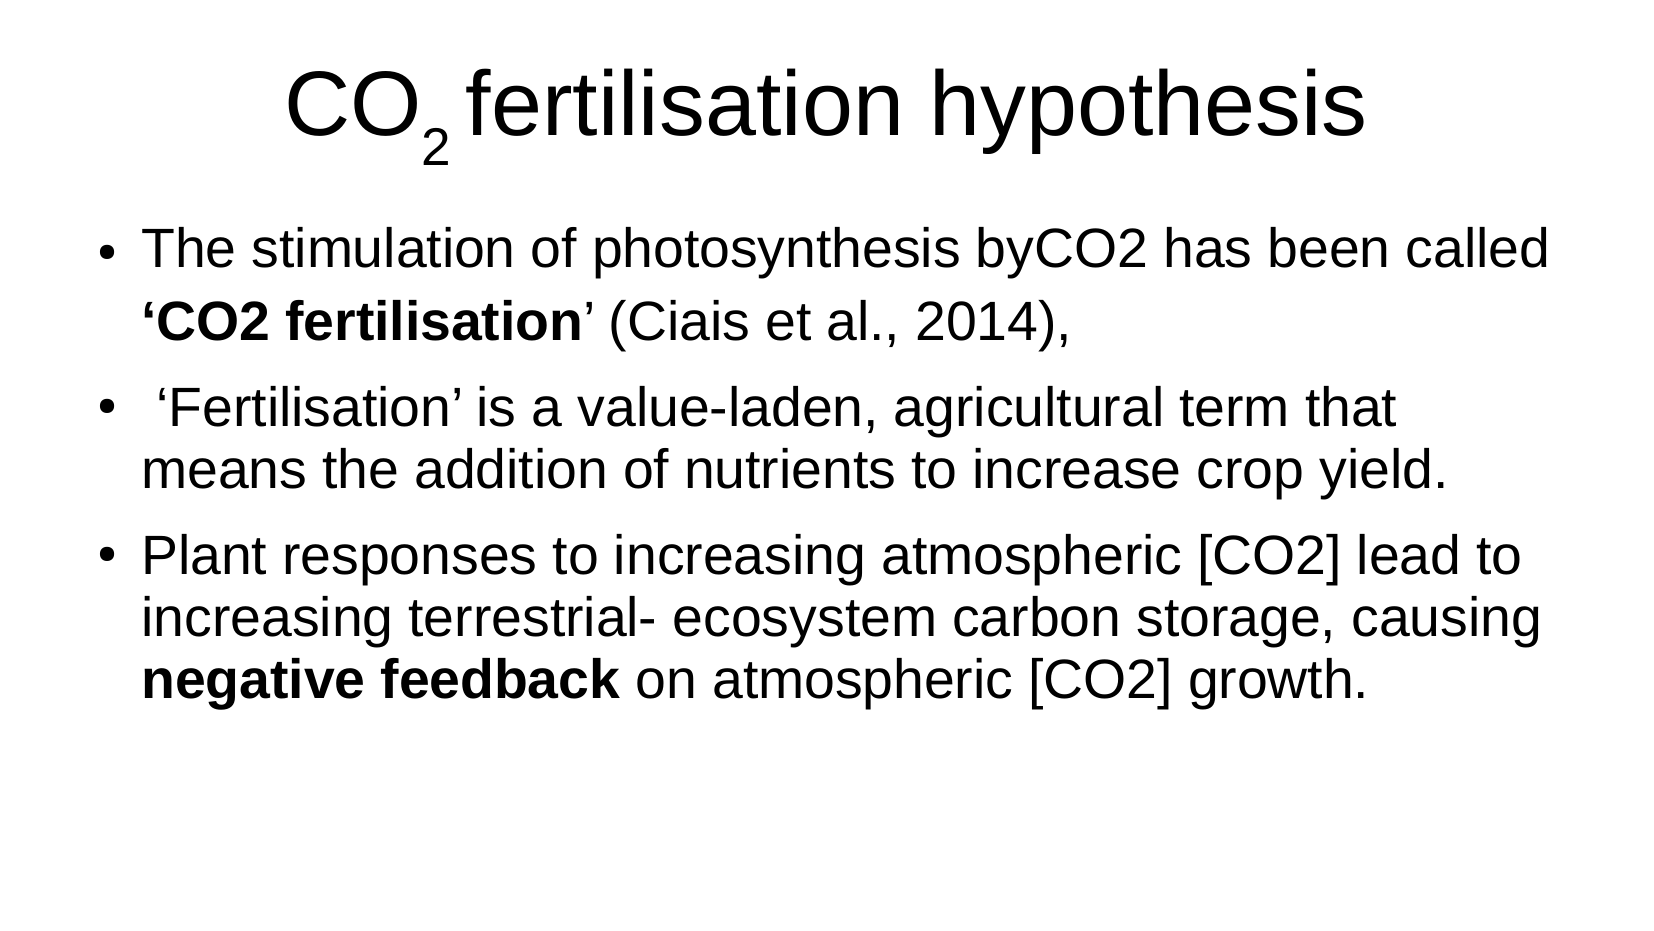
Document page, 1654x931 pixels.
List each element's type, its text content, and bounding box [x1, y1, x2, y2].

list ﻿The stimulation of photosynthesis byCO2 has been called ‘CO2 fertilisation’ (Ciais et al., 2014), ‘Fertilisation’ is a value-laden, agricultural term that means the addition of nutrients to increase crop yield. Plant responses to increasing atmospheric [CO2] lead to increasing terrestrial- ecosystem carbon storage, causing negative feedback on atmospheric [CO2] growth. [82, 217, 1571, 758]
title CO2 fertilisation hypothesis [82, 37, 1571, 193]
